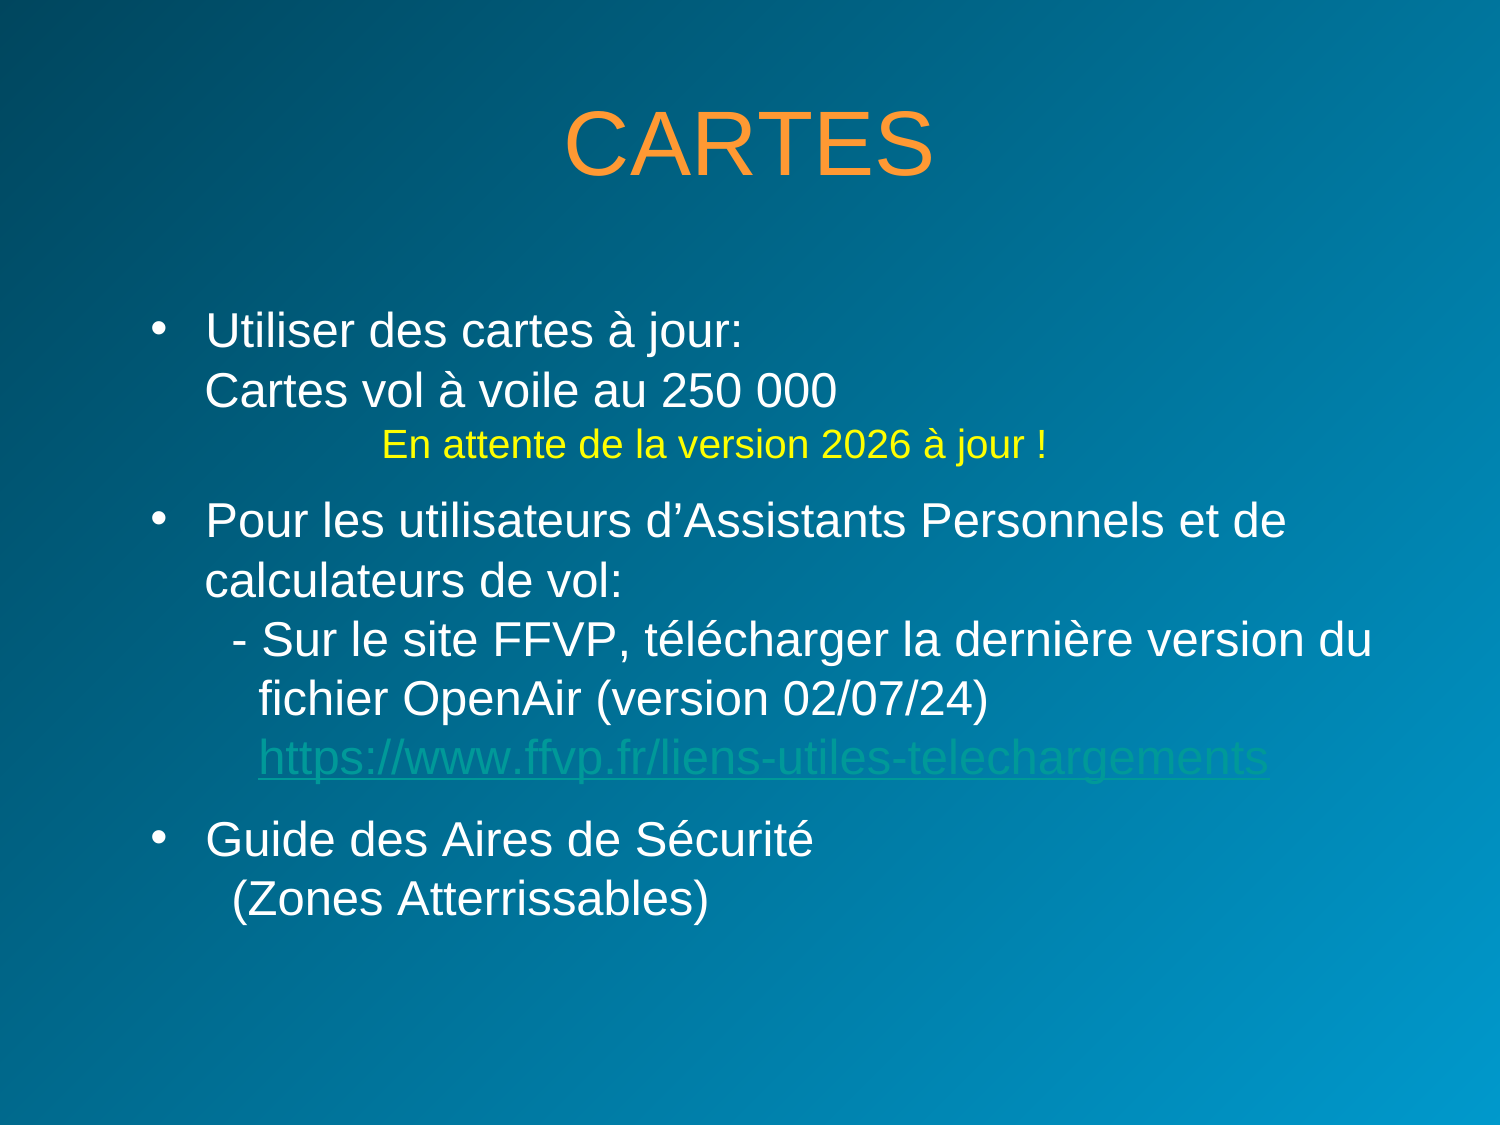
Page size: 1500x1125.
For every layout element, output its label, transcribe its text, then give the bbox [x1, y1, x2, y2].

list Utiliser des cartes à jour: Cartes vol à voile au 250 000 En attente de la version 2026 à jour ! Pour les utilisateurs d’Assistants Personnels et de calculateurs de vol: - Sur le site FFVP, télécharger la dernière version du fichier OpenAir (version 02/07/24) https://www.ffvp.fr/liens-utiles-telechargements Guide des Aires de Sécurité (Zones Atterrissables) [135, 302, 1414, 1024]
title CARTES [75, 45, 1426, 233]
